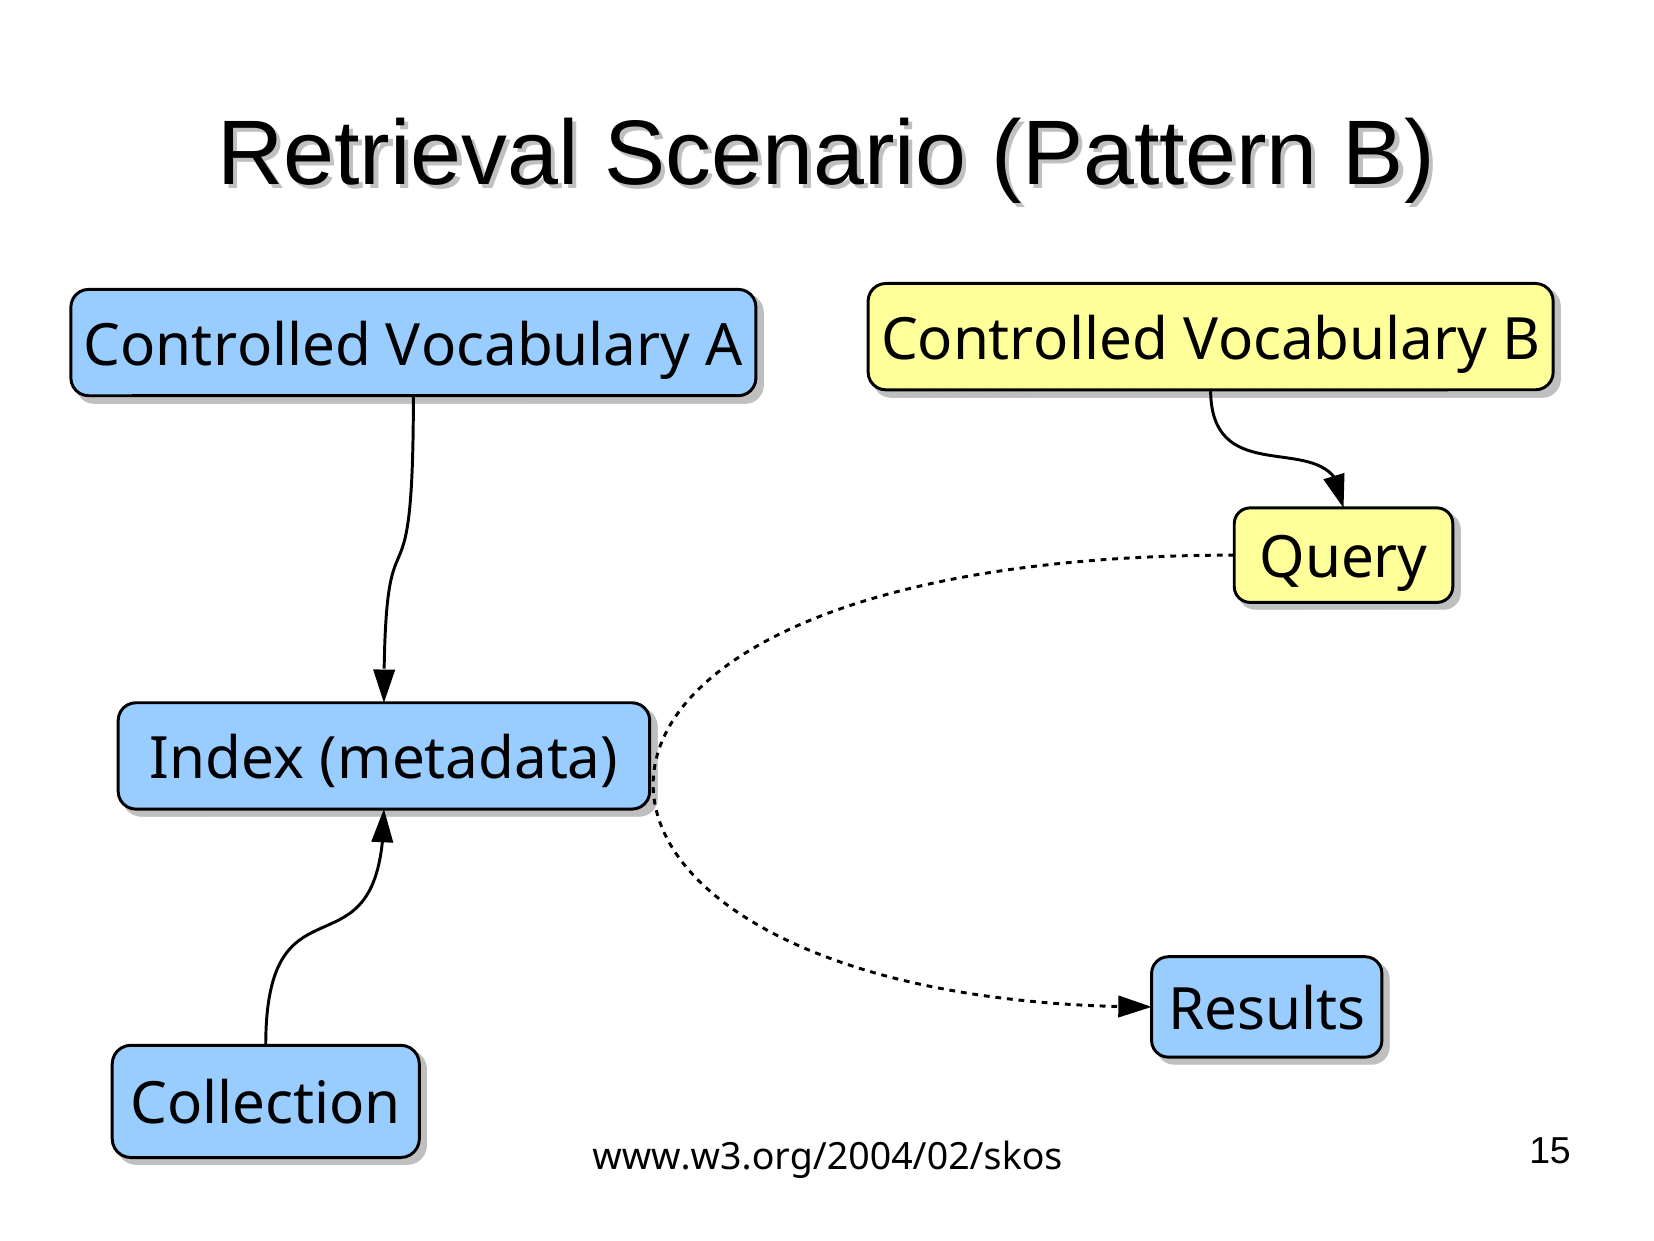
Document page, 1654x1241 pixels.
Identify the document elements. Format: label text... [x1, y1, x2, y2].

text_box Index (metadata) [118, 702, 650, 810]
text_box Query [1234, 507, 1453, 603]
text_box Results [1151, 956, 1382, 1058]
text_box Controlled Vocabulary B [868, 283, 1554, 390]
title Retrieval Scenario (Pattern B) [82, 49, 1571, 257]
text_box Controlled Vocabulary A [70, 289, 756, 396]
text_box Collection [112, 1045, 420, 1158]
